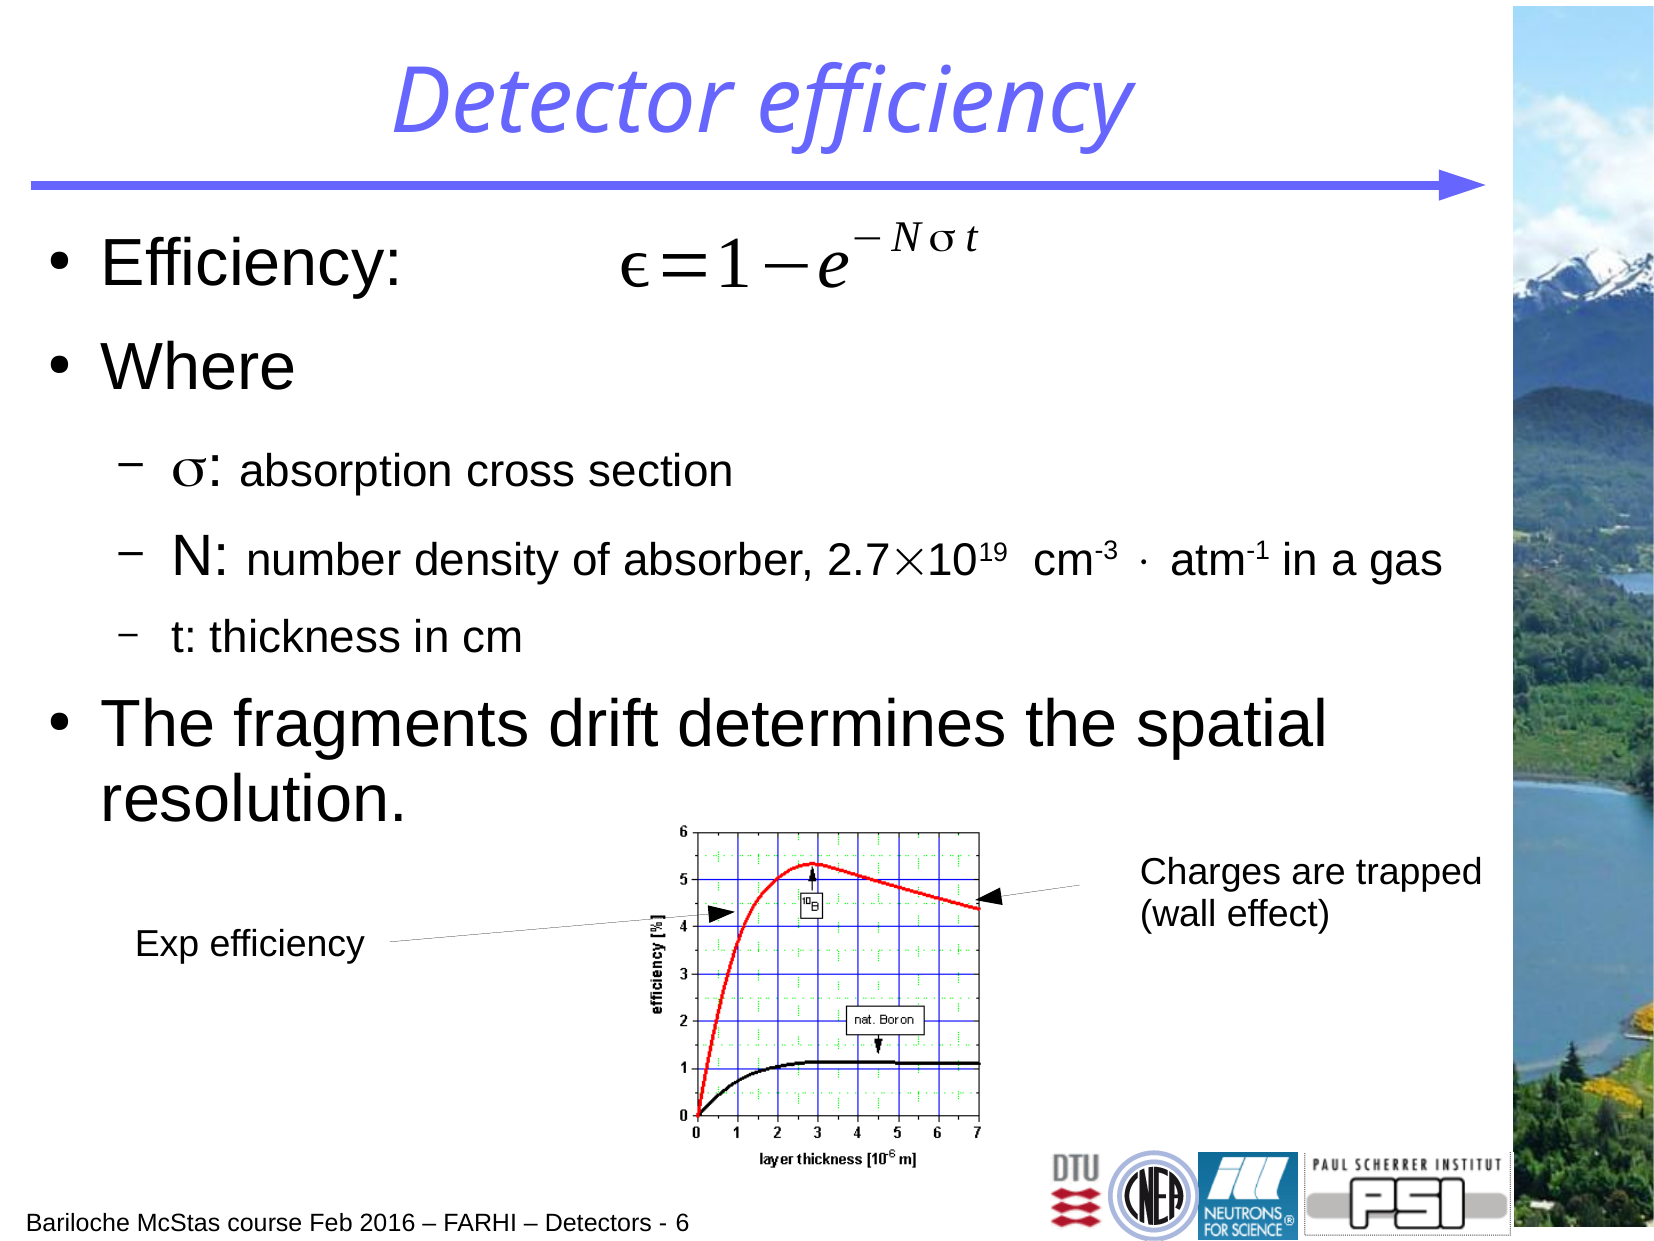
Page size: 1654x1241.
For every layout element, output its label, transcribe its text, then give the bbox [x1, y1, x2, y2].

picture [1108, 6, 1654, 1241]
picture [1050, 1152, 1103, 1230]
picture [630, 1141, 1006, 1171]
text_box Charges are trapped (wall effect) [1125, 843, 1501, 942]
title Detector efficiency [17, 31, 1506, 163]
list Efficiency: Where s: absorption cross section N: number density of absorber, 2.71019 cm-3  atm-1 in a gas t: thickness in cm The fragments drift determines the spatial resolution. [30, 225, 1501, 1141]
chart [600, 210, 997, 303]
text_box Exp efficiency [120, 915, 586, 972]
